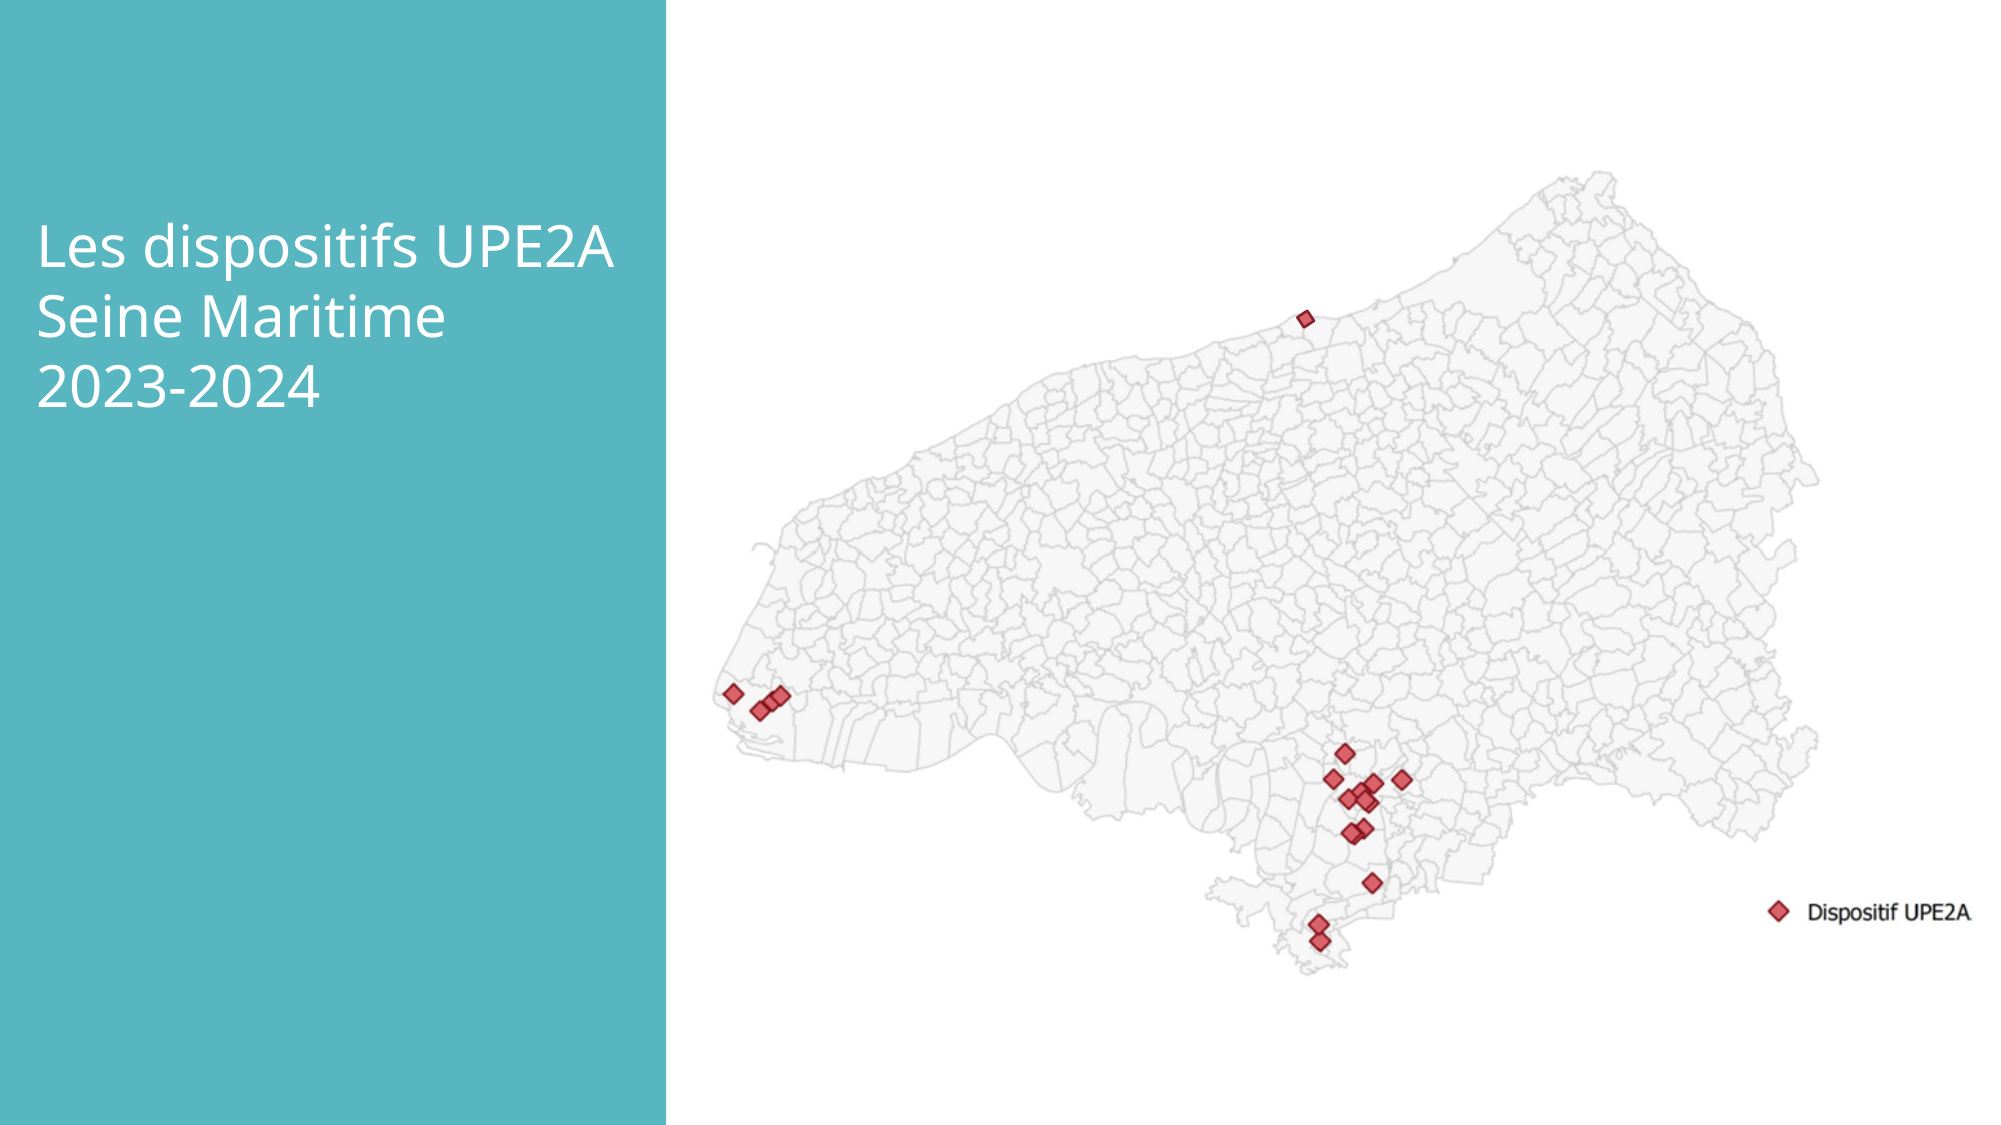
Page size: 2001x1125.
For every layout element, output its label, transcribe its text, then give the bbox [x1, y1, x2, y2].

text_box [1297, 310, 1315, 328]
picture [667, 149, 1979, 1033]
text_box [0, 0, 667, 1125]
text_box Les dispositifs UPE2A Seine Maritime 2023-2024 [21, 201, 666, 427]
